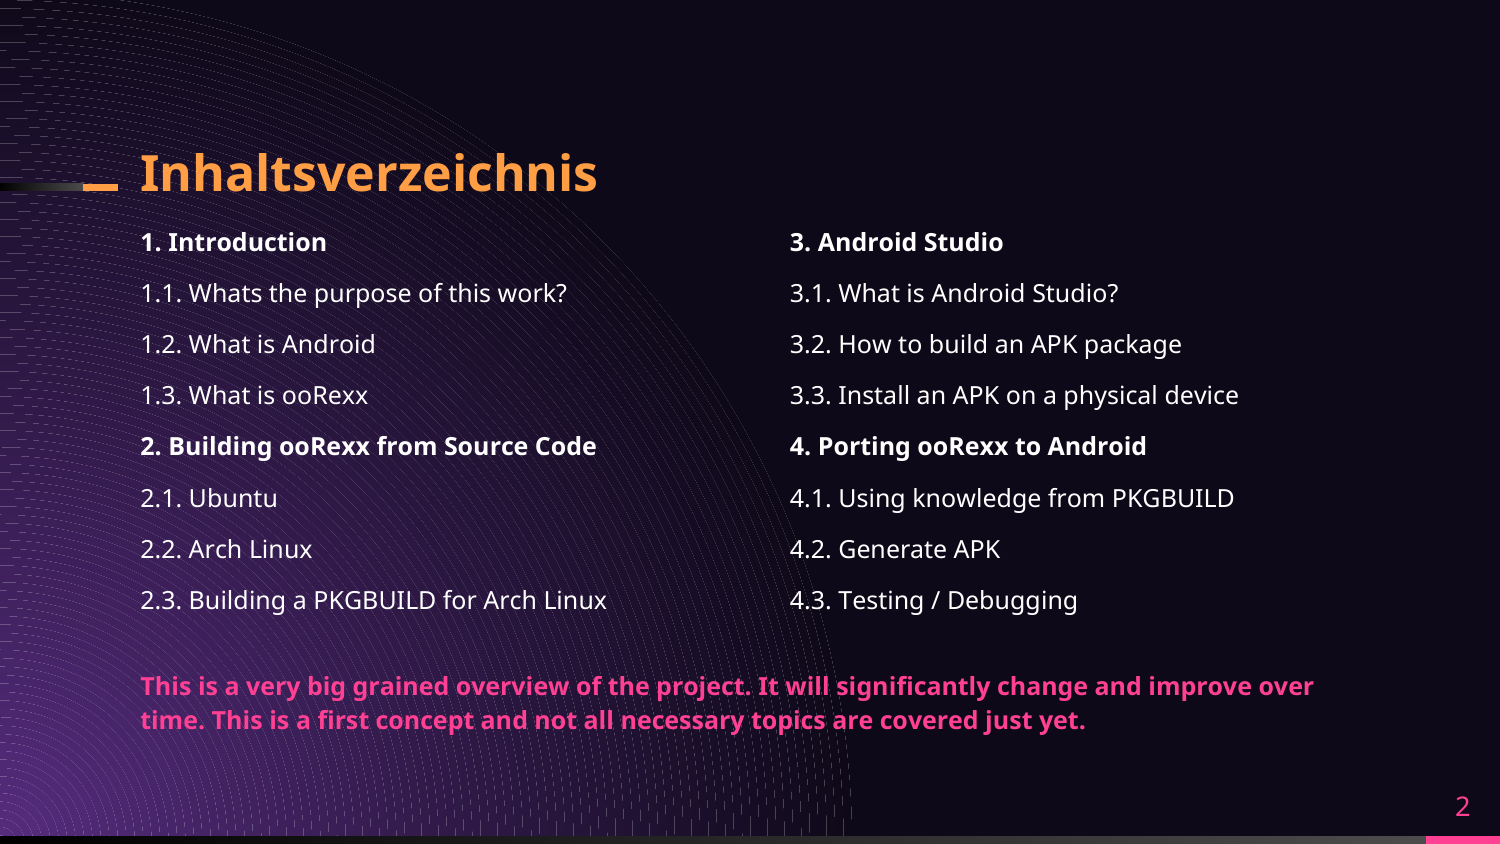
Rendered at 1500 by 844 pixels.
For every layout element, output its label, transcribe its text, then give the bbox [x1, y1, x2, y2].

list 3. Android Studio 3.1. What is Android Studio? 3.2. How to build an APK package 3.3. Install an APK on a physical device 4. Porting ooRexx to Android 4.1. Using knowledge from PKGBUILD 4.2. Generate APK 4.3. Testing / Debugging [789, 222, 1360, 637]
title Inhaltsverzeichnis [140, 137, 1011, 203]
list This is a very big grained overview of the project. It will significantly change and improve over time. This is a first concept and not all necessary topics are covered just yet. [140, 665, 1360, 773]
list 1. Introduction 1.1. Whats the purpose of this work? 1.2. What is Android 1.3. What is ooRexx 2. Building ooRexx from Source Code 2.1. Ubuntu 2.2. Arch Linux 2.3. Building a PKGBUILD for Arch Linux [140, 222, 711, 641]
text_box [1426, 779, 1500, 837]
